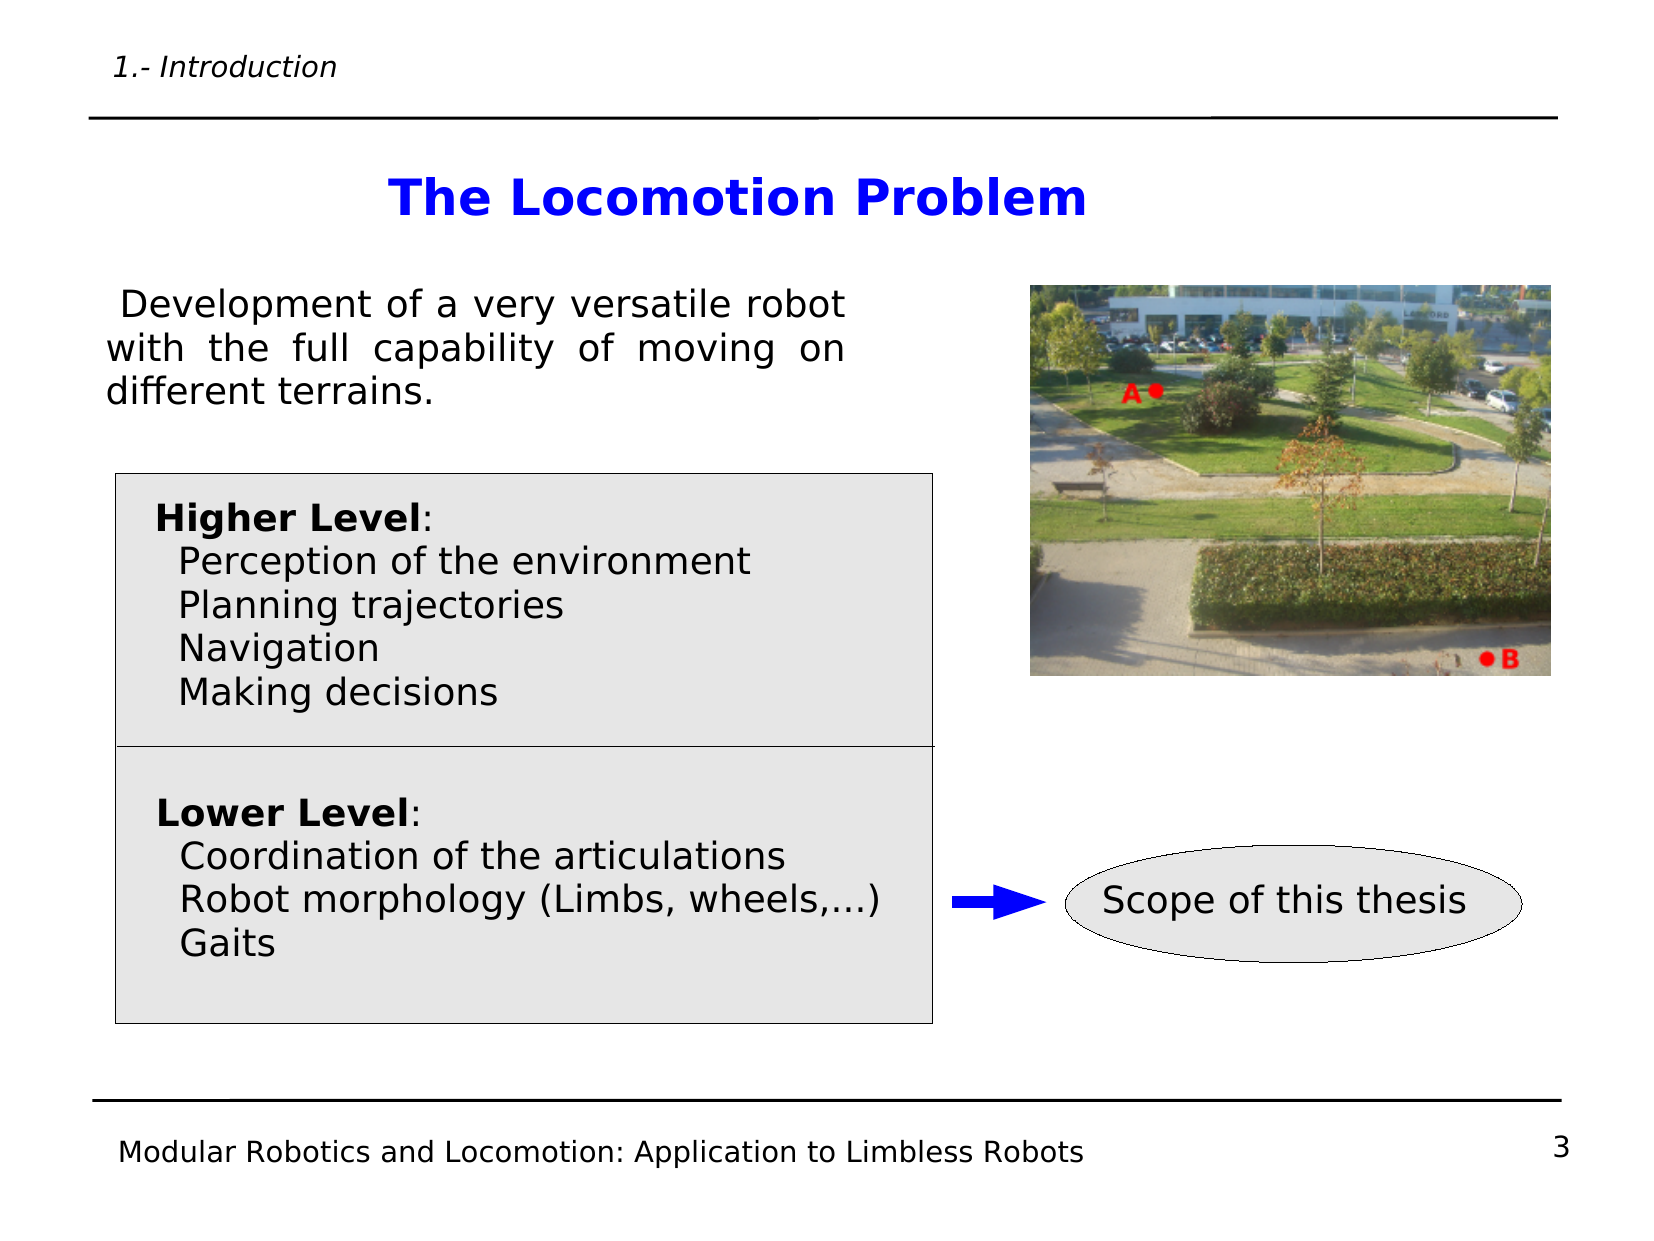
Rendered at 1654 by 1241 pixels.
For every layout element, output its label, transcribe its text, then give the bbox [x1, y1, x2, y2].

text_box Scope of this thesis [1087, 871, 1476, 931]
text_box 1.- Introduction [97, 42, 353, 93]
text_box [115, 473, 933, 1024]
text_box The Locomotion Problem [373, 161, 1091, 235]
text_box Development of a very versatile robot with the full capability of moving on different terrains. [90, 275, 884, 421]
text_box [1065, 878, 1087, 929]
picture [1030, 285, 1551, 676]
text_box [1091, 845, 1523, 963]
text_box Modular Robotics and Locomotion: Application to Limbless Robots [103, 1127, 1101, 1177]
text_box Higher Level: Perception of the environment Planning trajectories Navigation Making decisions [127, 489, 790, 722]
text_box Lower Level: Coordination of the articulations Robot morphology (Limbs, wheels,...) Gaits [129, 783, 918, 973]
